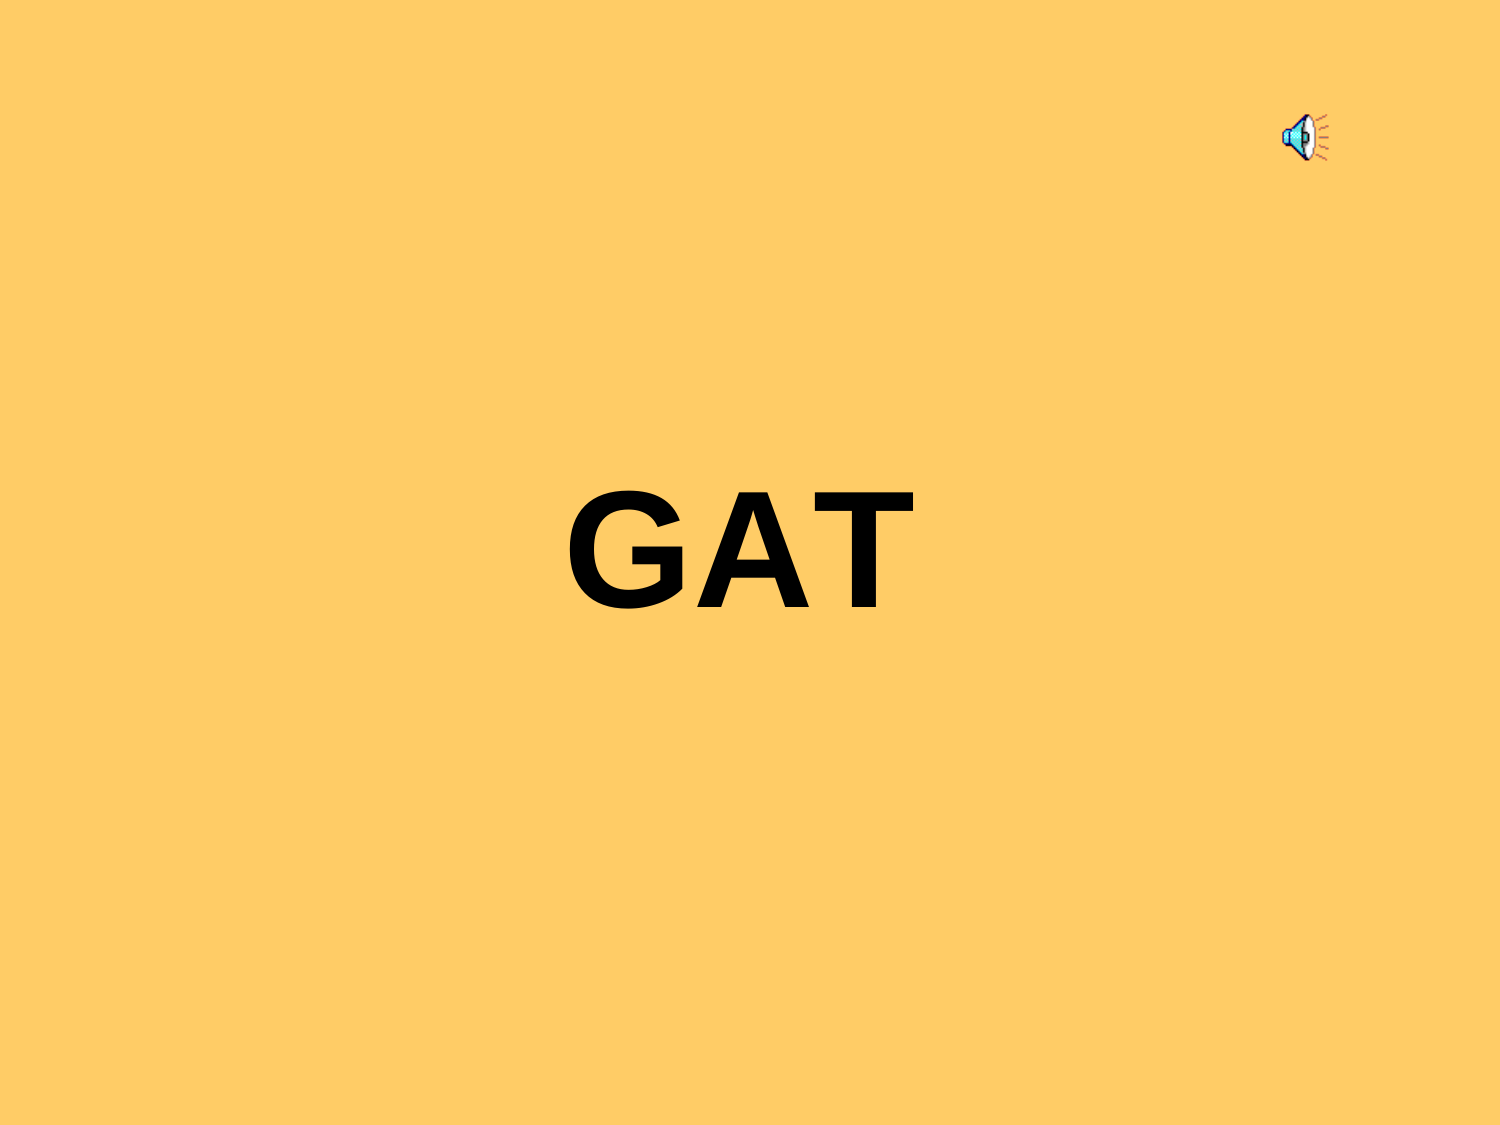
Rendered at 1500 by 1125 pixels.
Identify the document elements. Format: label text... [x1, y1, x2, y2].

picture [1281, 113, 1332, 164]
title GAT [64, 442, 1415, 658]
